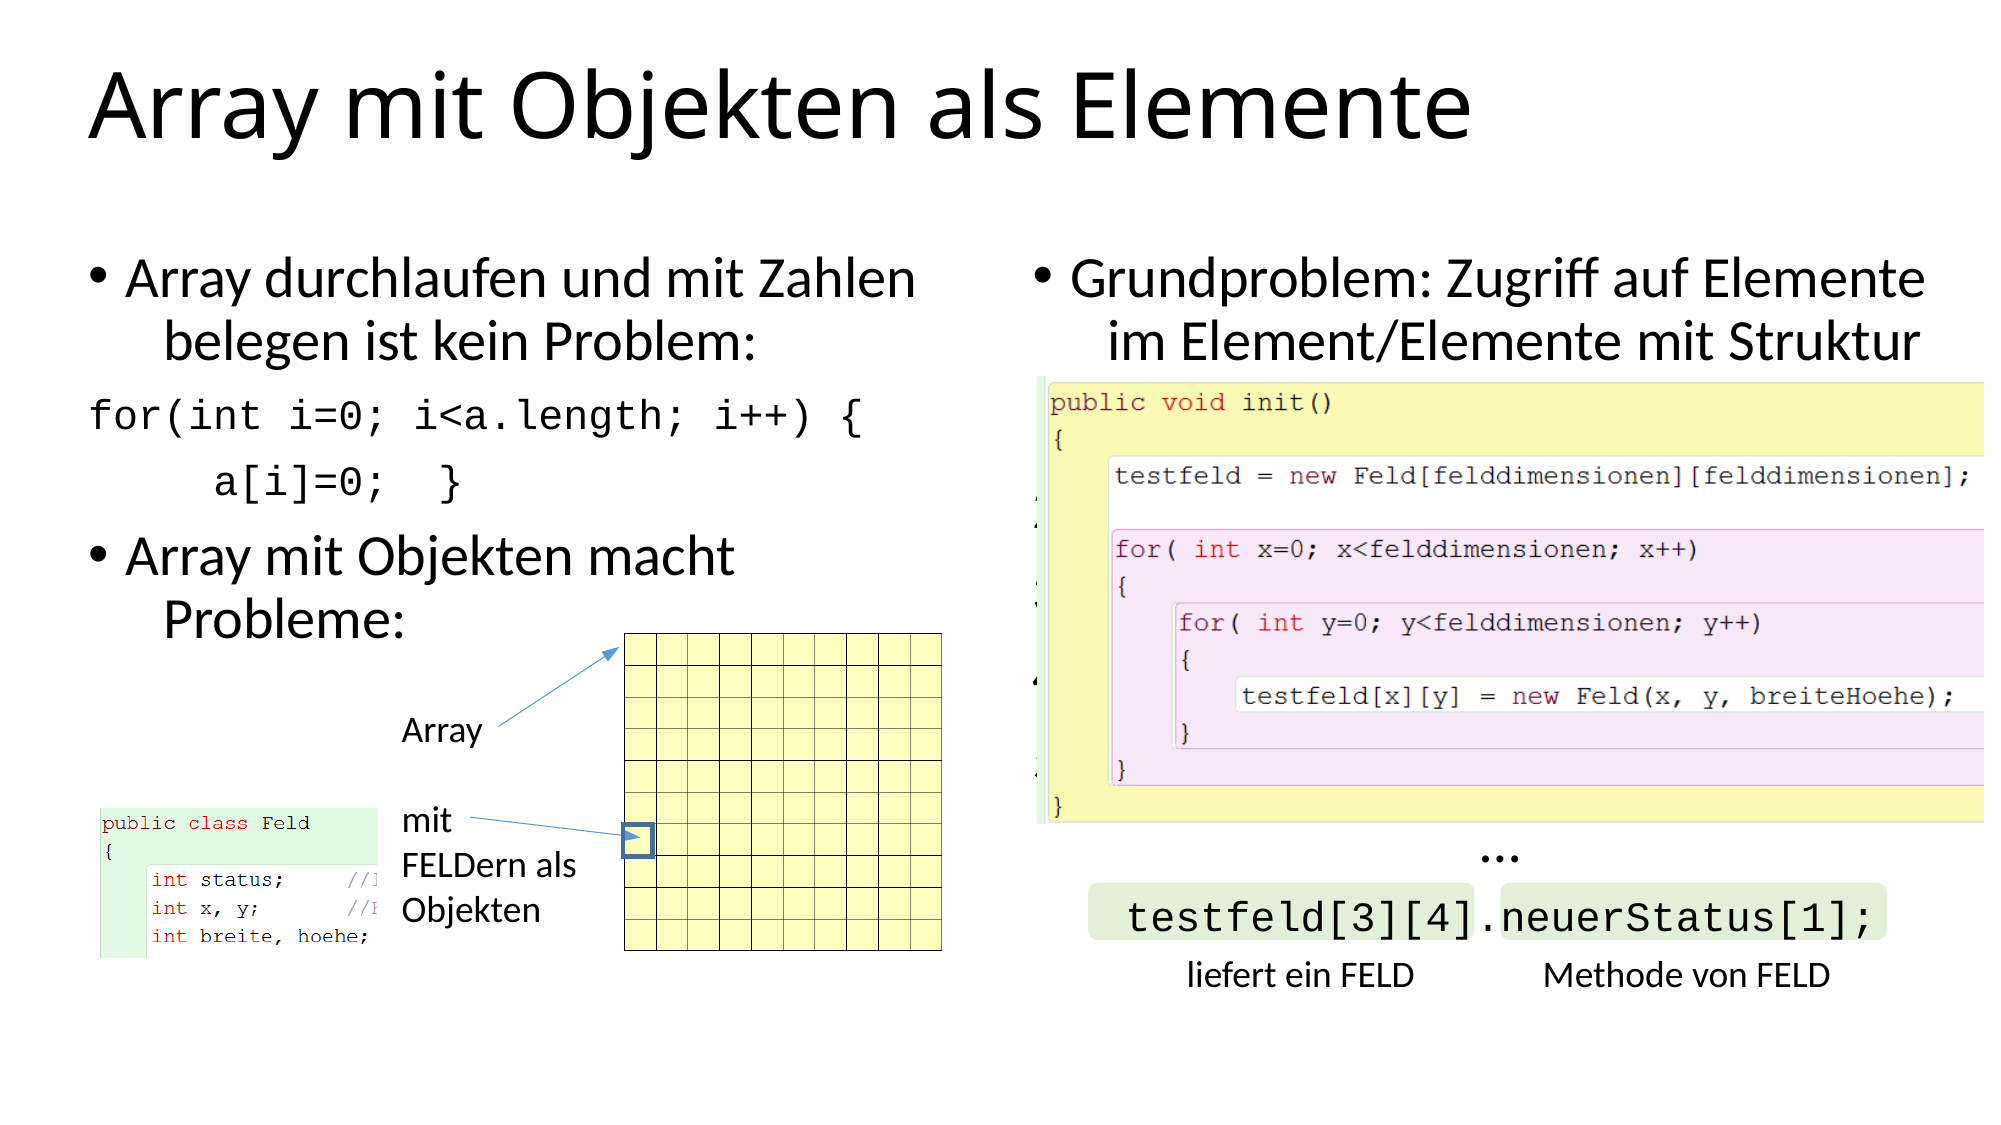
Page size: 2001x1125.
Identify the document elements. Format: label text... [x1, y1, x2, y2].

list Grundproblem: Zugriff auf Elemente im Element/Elemente mit Struktur … testfeld[3][4].neuerStatus[1]; [1017, 239, 1984, 1003]
picture [1037, 376, 1984, 824]
title Array mit Objekten als Elemente [73, 0, 1984, 218]
text_box Methode von FELD [1527, 942, 1887, 1004]
text_box Array mit FELDern als Objekten [386, 697, 613, 941]
picture [611, 621, 949, 965]
list Array durchlaufen und mit Zahlen belegen ist kein Problem: for(int i=0; i<a.length; i++) { a[i]=0; } Array mit Objekten macht Probleme: [73, 239, 952, 1003]
picture [625, 827, 650, 854]
text_box liefert ein FELD [1171, 941, 1466, 1003]
picture [99, 809, 377, 958]
